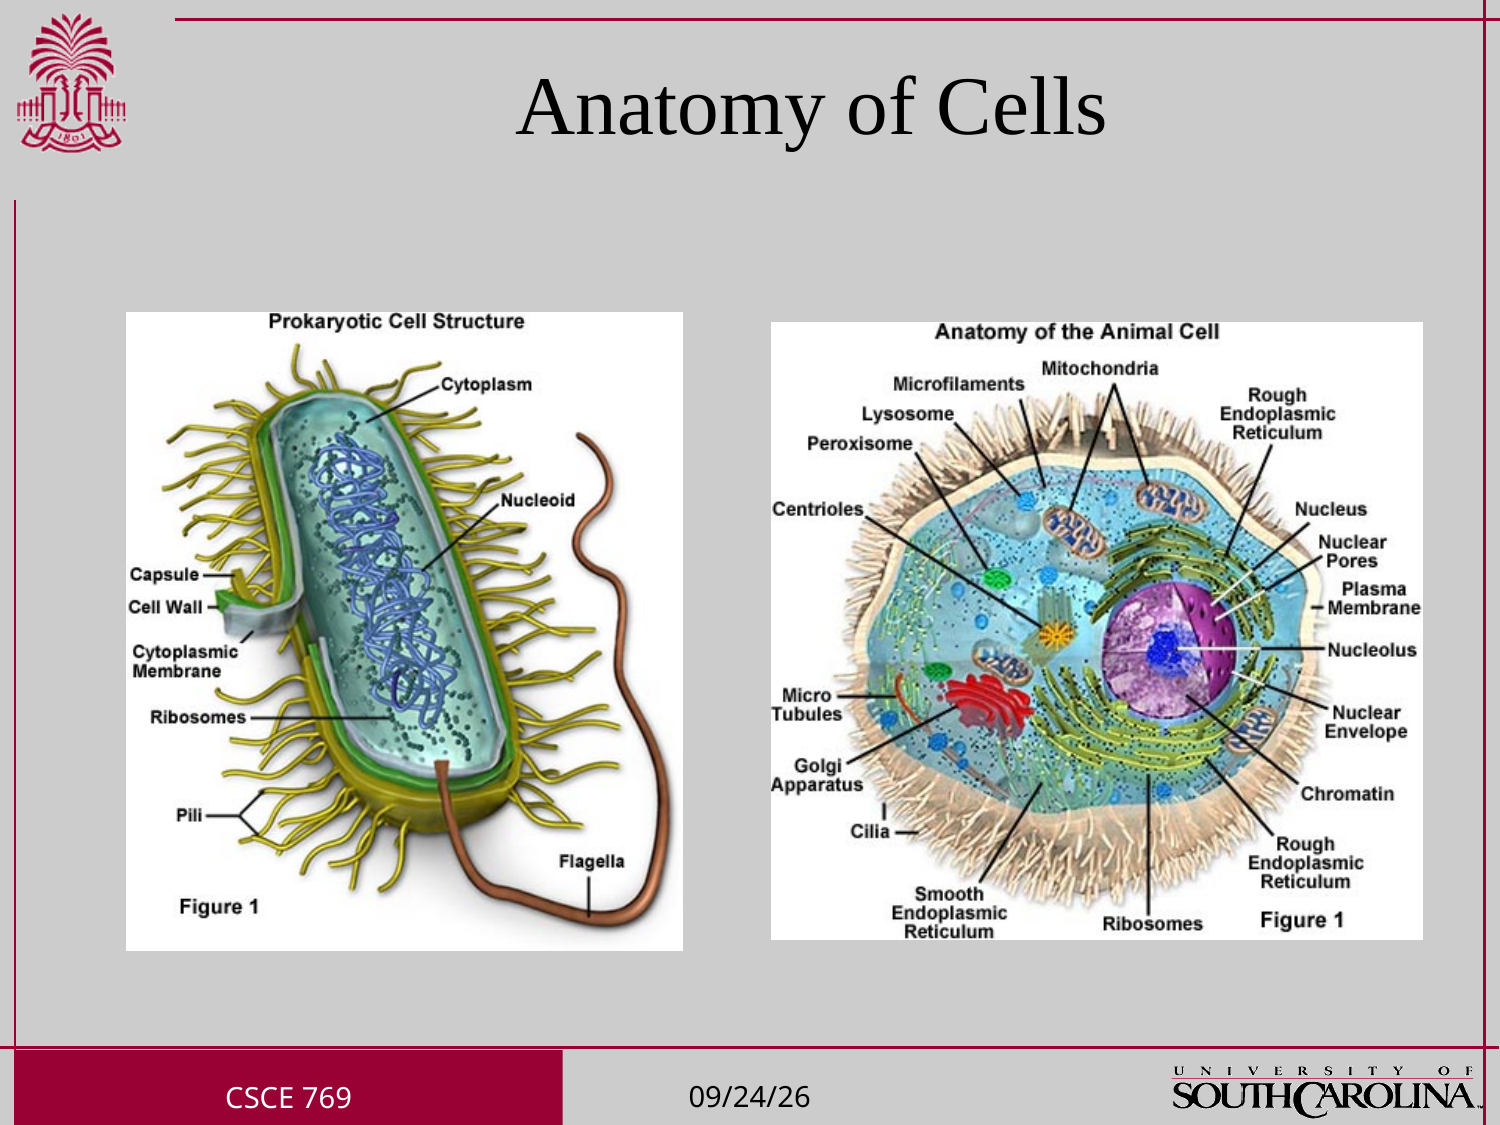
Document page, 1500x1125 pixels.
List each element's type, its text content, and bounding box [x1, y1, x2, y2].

picture [771, 322, 1423, 940]
title Anatomy of Cells [174, 24, 1450, 188]
picture [12, 12, 131, 155]
picture [1162, 1049, 1483, 1125]
picture [126, 312, 683, 951]
